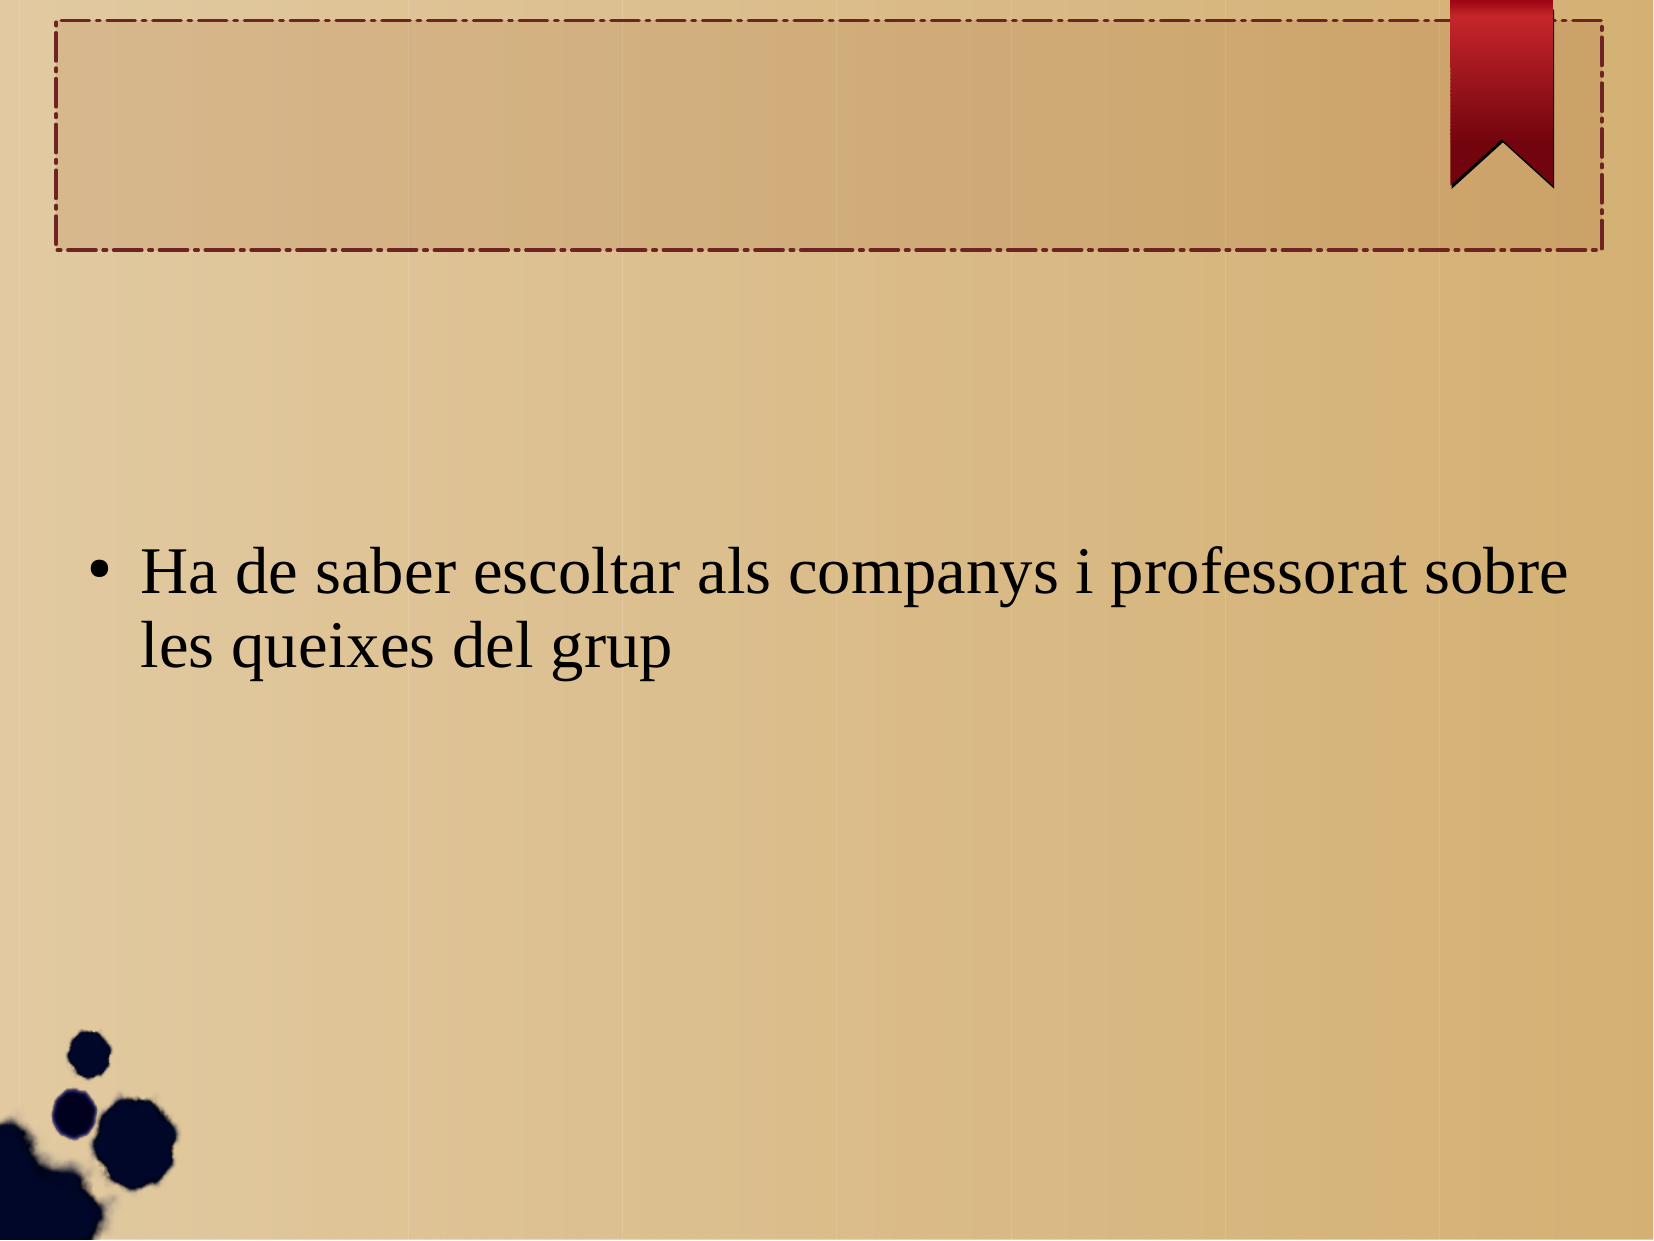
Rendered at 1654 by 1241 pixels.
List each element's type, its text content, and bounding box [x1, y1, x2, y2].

text_box Ha de saber escoltar als companys i professorat sobre les queixes del grup [69, 533, 1595, 697]
